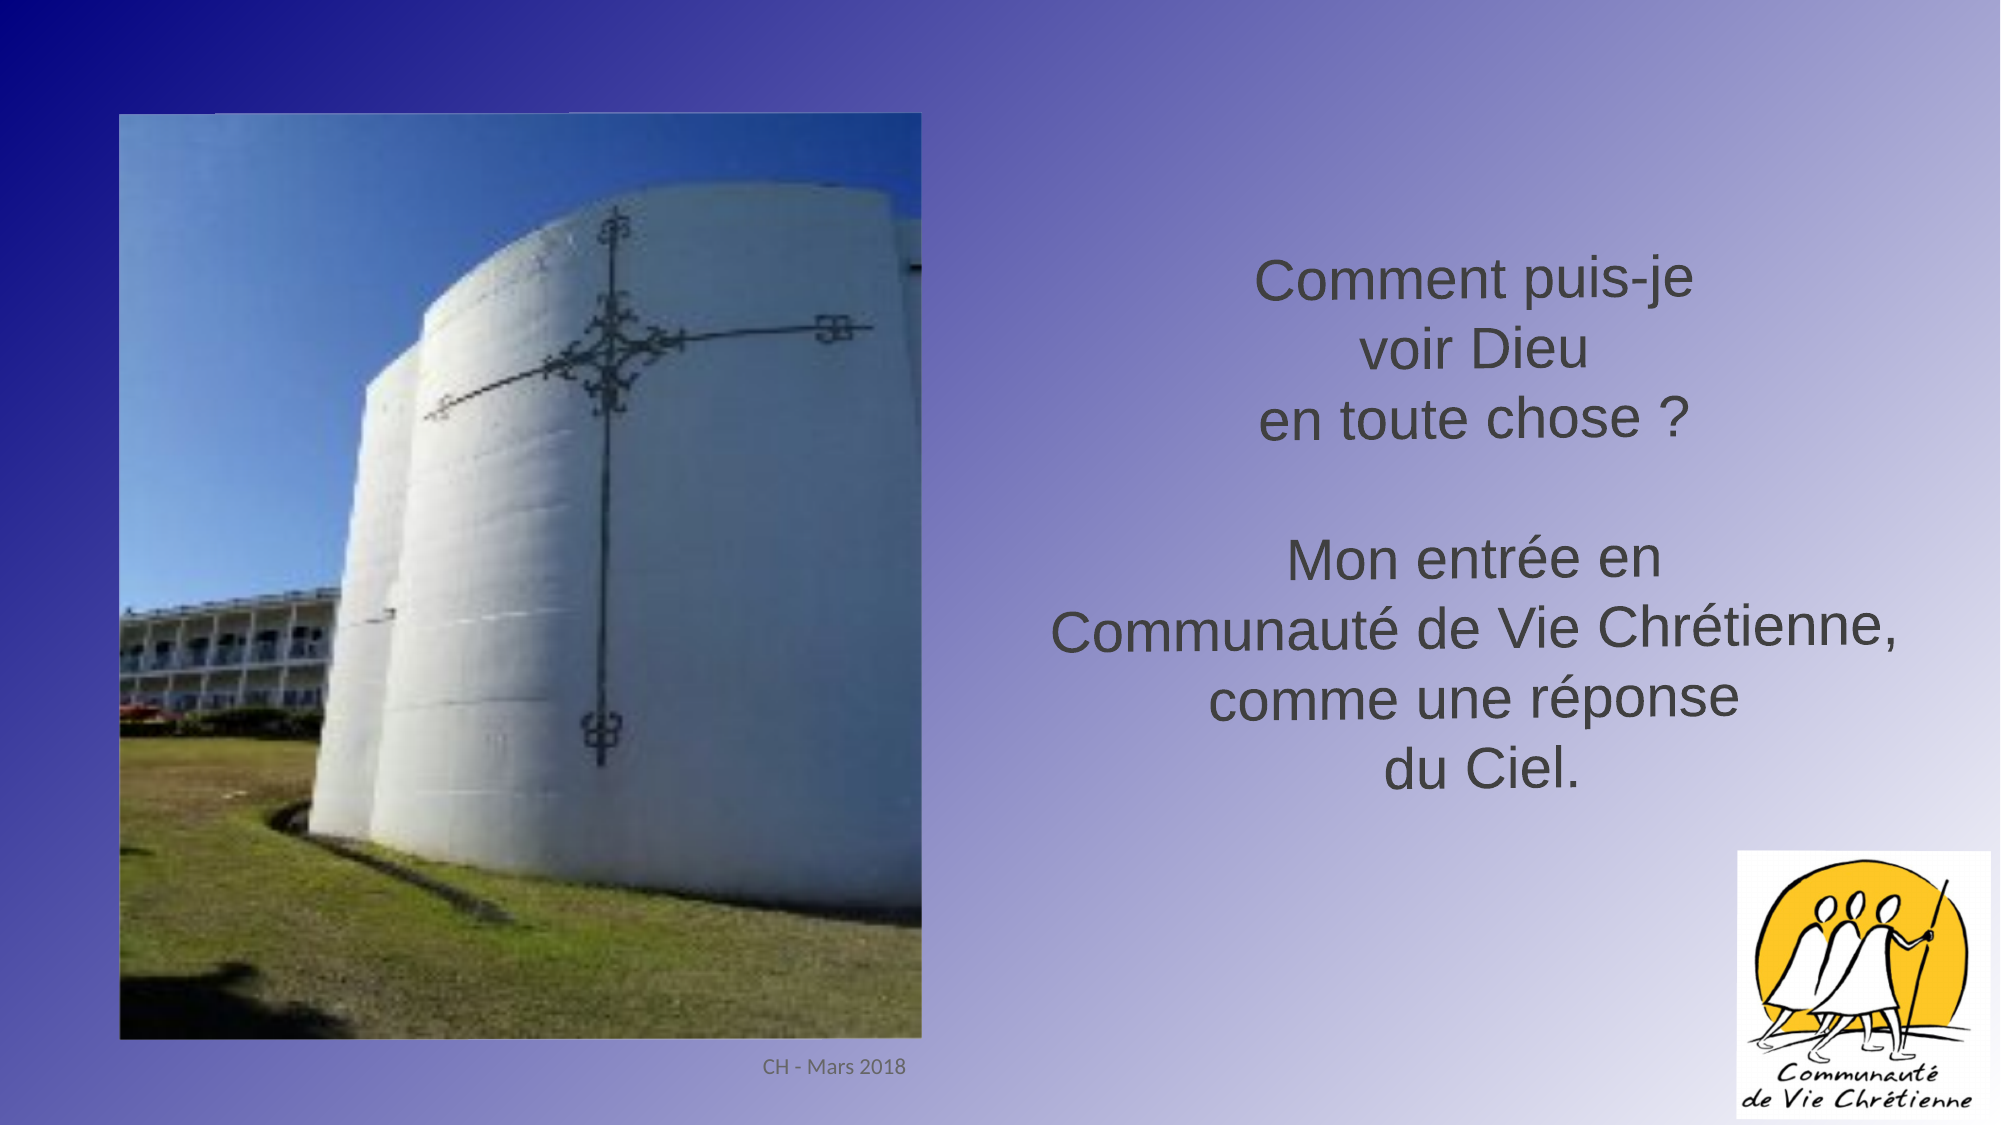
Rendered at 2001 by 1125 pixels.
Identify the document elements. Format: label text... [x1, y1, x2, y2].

text_box Comment puis-je voir Dieu en toute chose ? Mon entrée en Communauté de Vie Chrétienne, comme une réponse du Ciel. [1015, 228, 1949, 882]
picture [1736, 850, 1991, 1120]
picture [118, 111, 922, 1040]
text_box CH - Mars 2018 [748, 1044, 922, 1087]
